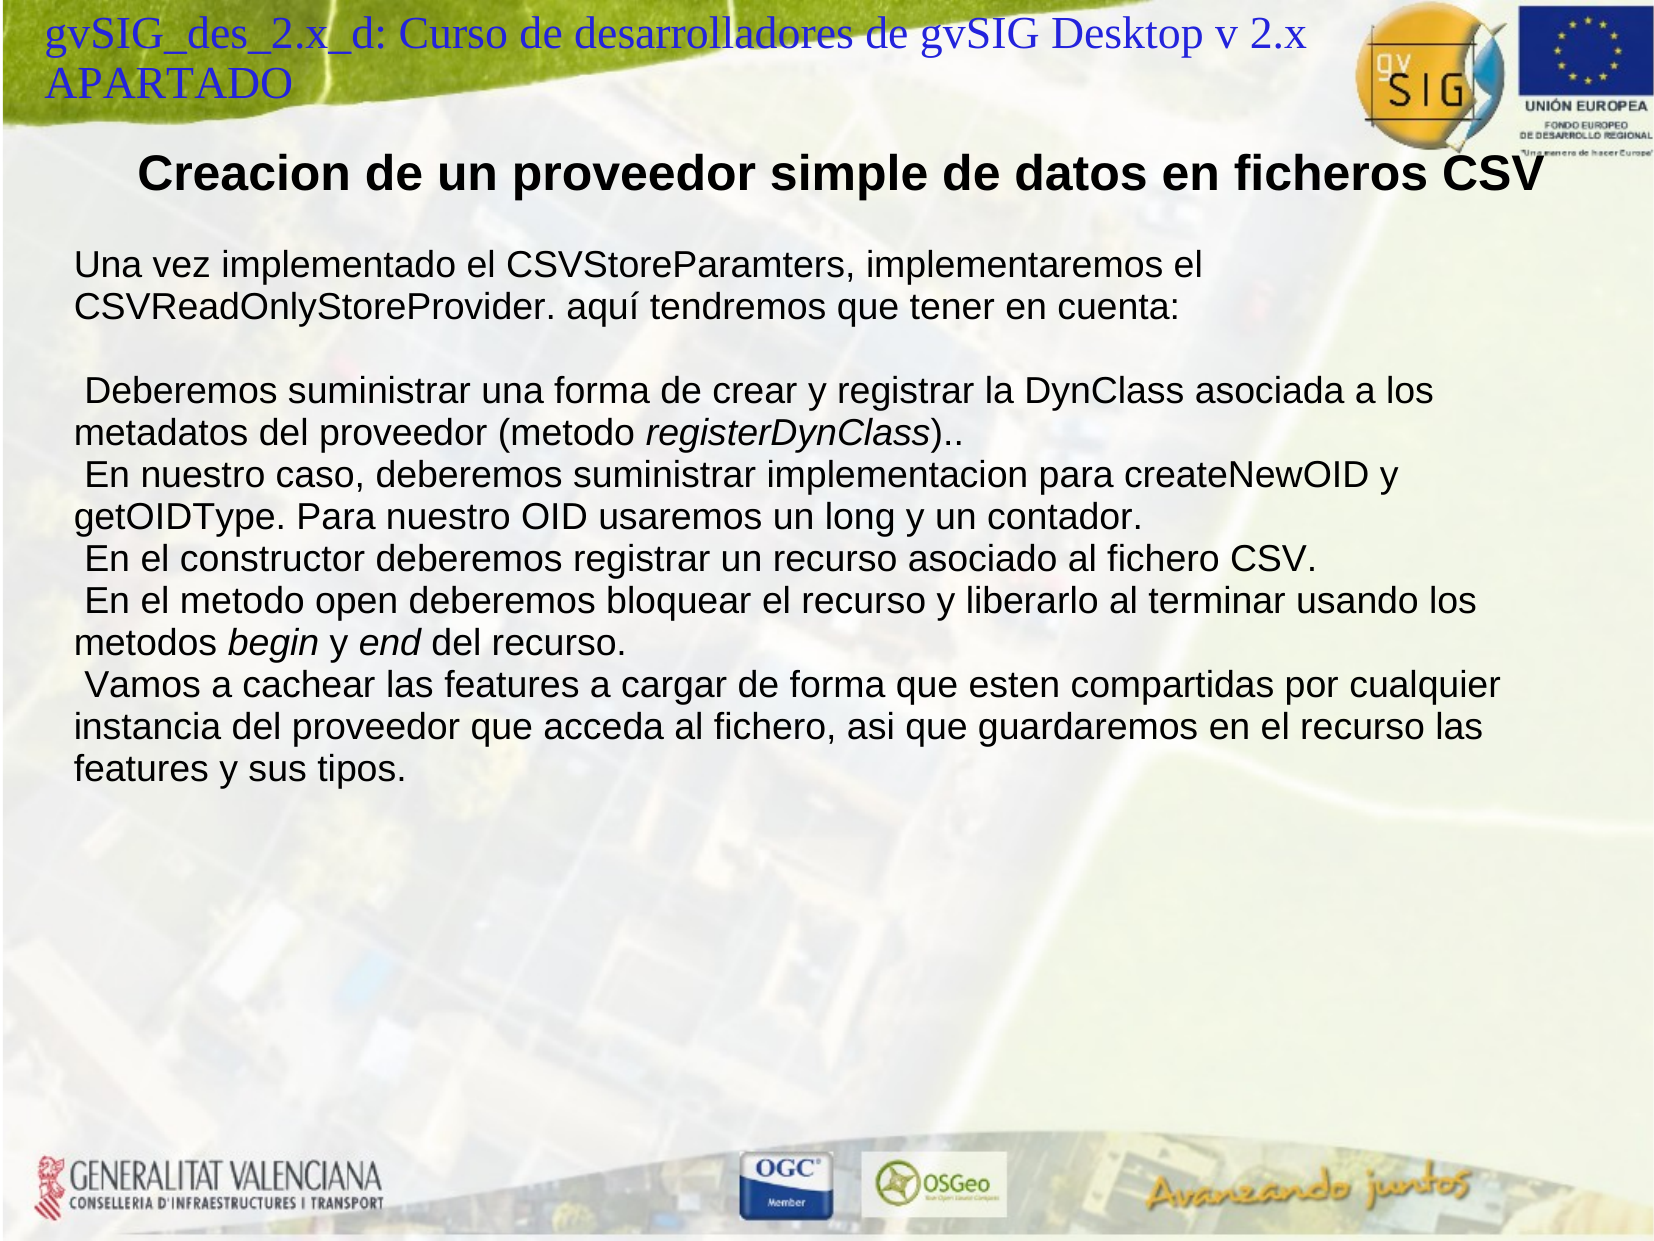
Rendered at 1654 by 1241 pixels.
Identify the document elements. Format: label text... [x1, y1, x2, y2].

picture [2, 0, 1654, 1241]
text_box Creacion de un proveedor simple de datos en ficheros CSV Una vez implementado el CSVStoreParamters, implementaremos el CSVReadOnlyStoreProvider. aquí tendremos que tener en cuenta: Deberemos suministrar una forma de crear y registrar la DynClass asociada a los metadatos del proveedor (metodo registerDynClass).. En nuestro caso, deberemos suministrar implementacion para createNewOID y getOIDType. Para nuestro OID usaremos un long y un contador. En el constructor deberemos registrar un recurso asociado al fichero CSV. En el metodo open deberemos bloquear el recurso y liberarlo al terminar usando los metodos begin y end del recurso. Vamos a cachear las features a cargar de forma que esten compartidas por cualquier instancia del proveedor que acceda al fichero, asi que guardaremos en el recurso las features y sus tipos. [59, 138, 1625, 1065]
